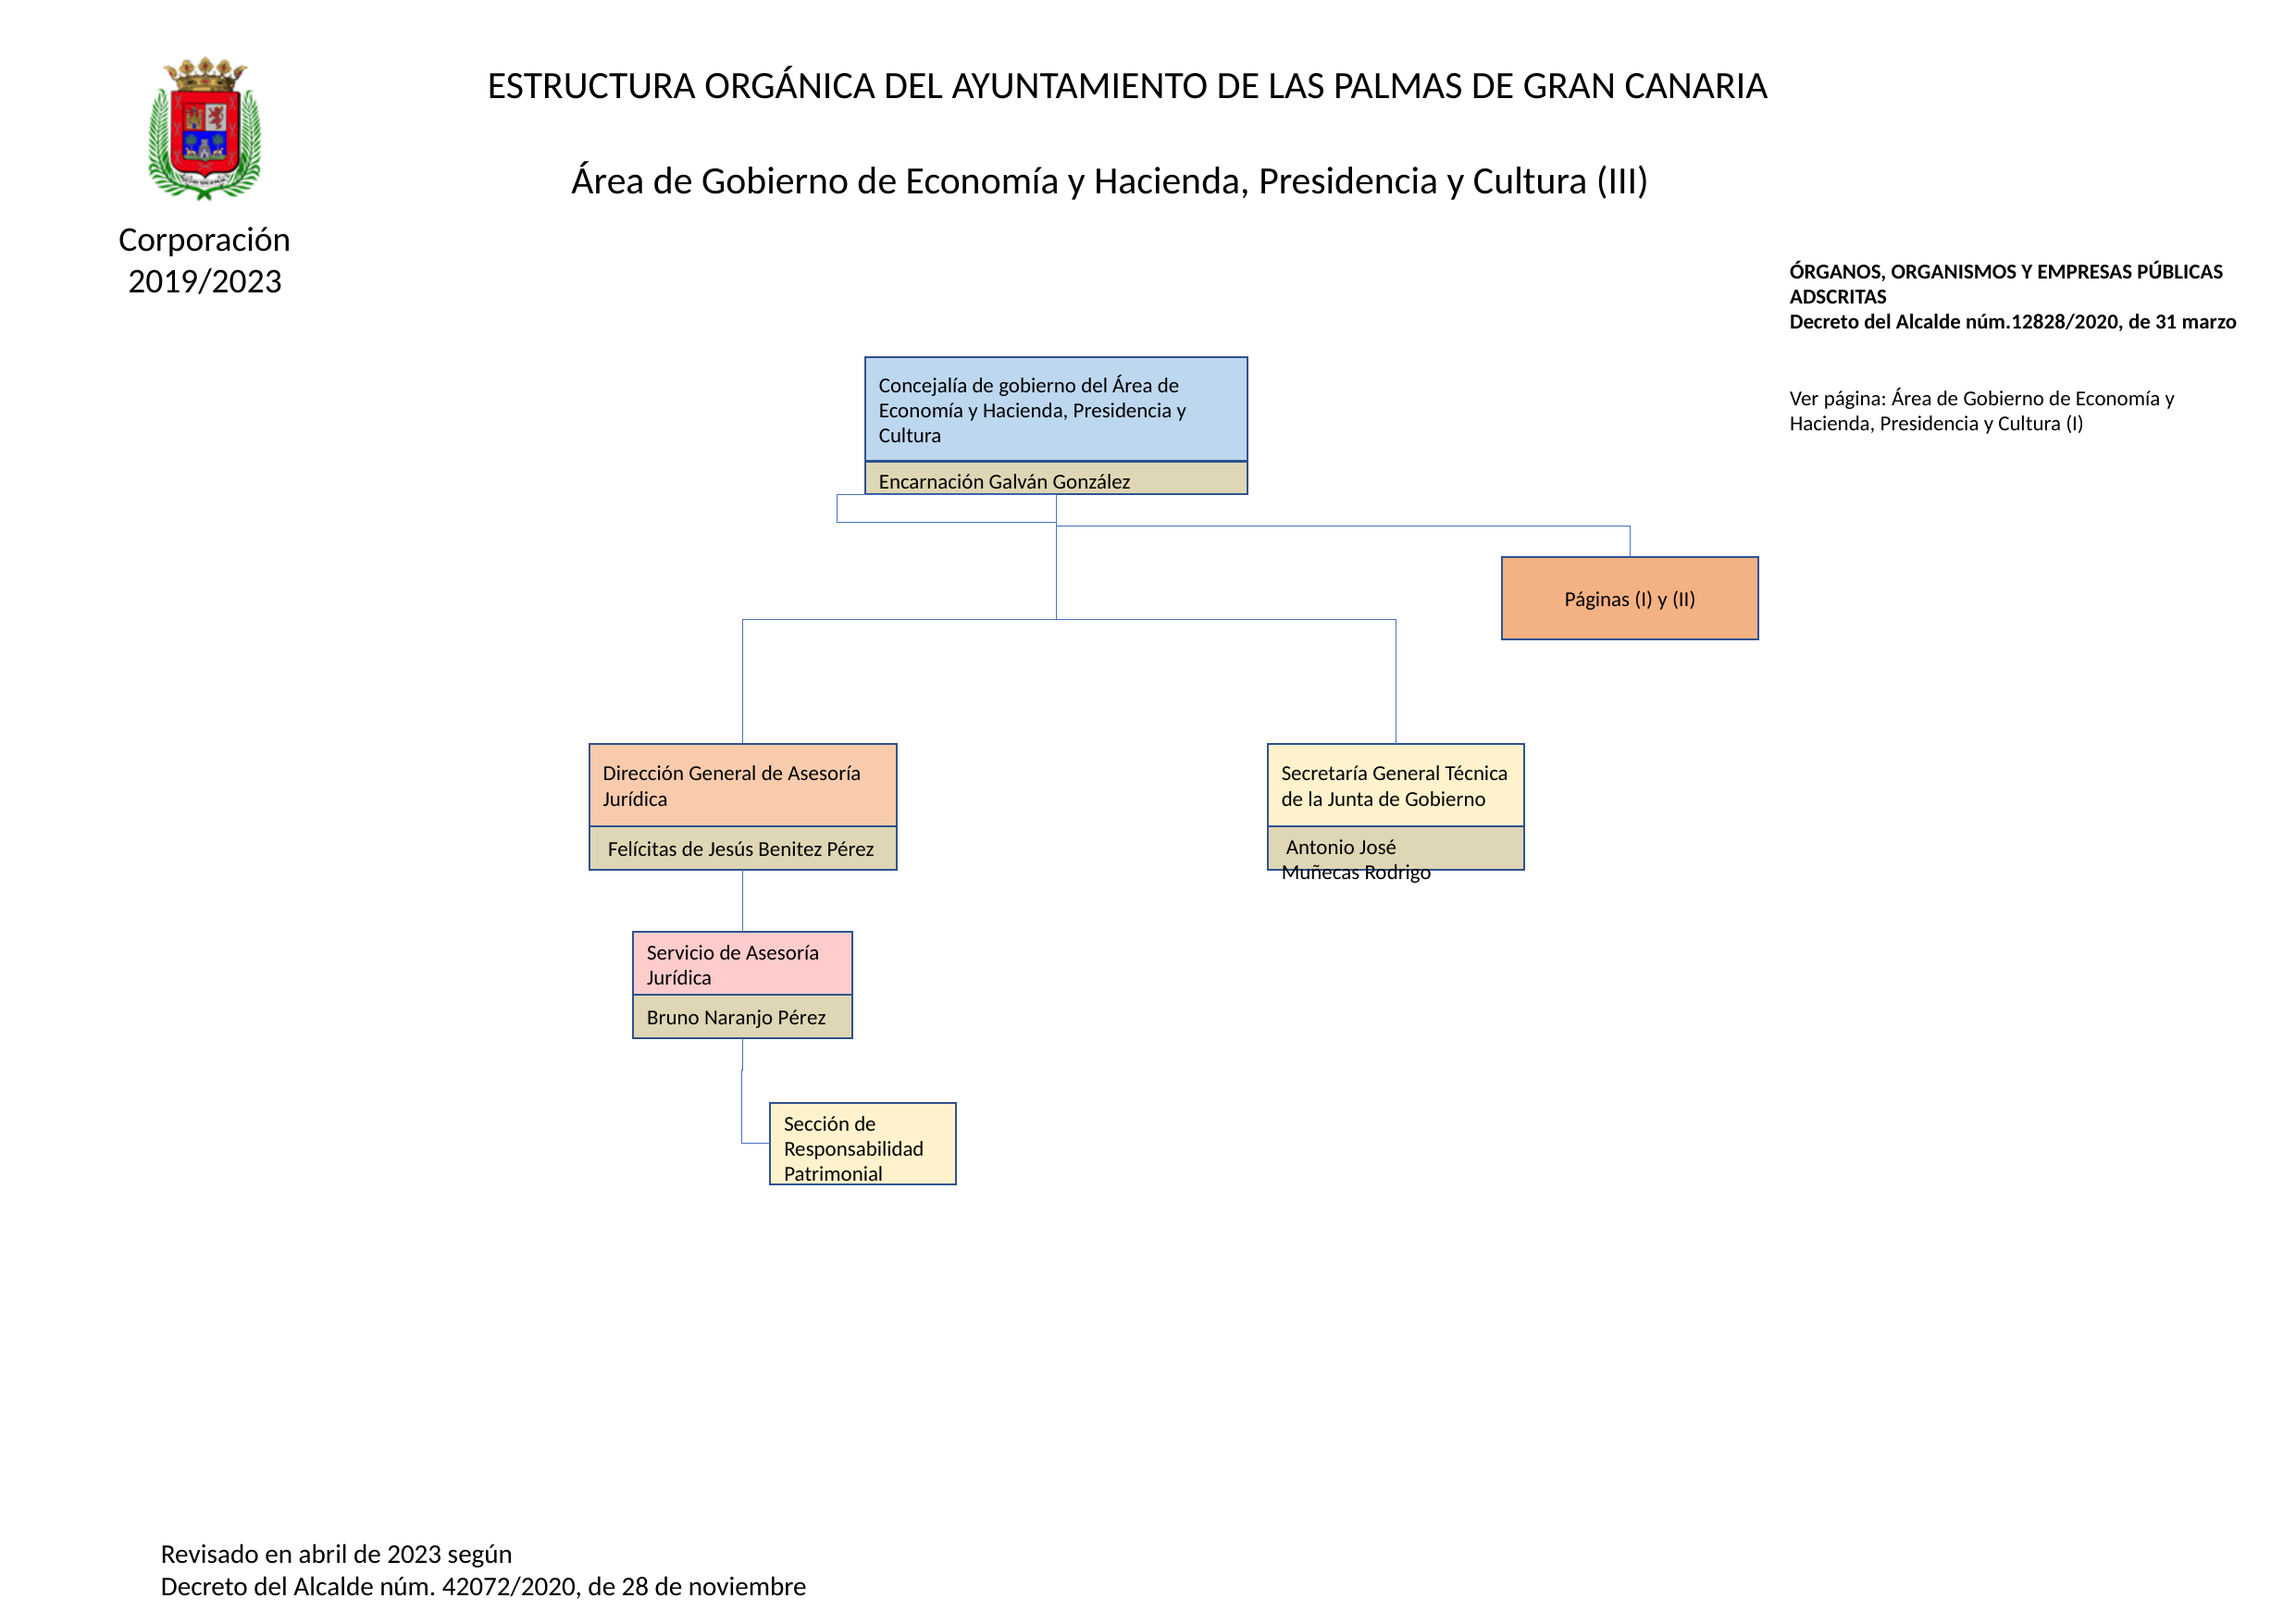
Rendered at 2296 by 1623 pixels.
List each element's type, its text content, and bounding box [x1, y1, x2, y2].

text_box Concejalía de gobierno del Área de Economía y Hacienda, Presidencia y Cultura [865, 357, 1247, 461]
text_box Antonio José Muñecas Rodrigo [1268, 826, 1524, 870]
text_box Secretaría General Técnica de la Junta de Gobierno [1268, 744, 1524, 826]
text_box Encarnación Galván González [865, 461, 1247, 494]
text_box ESTRUCTURA ORGÁNICA DEL AYUNTAMIENTO DE LAS PALMAS DE GRAN CANARIA [473, 53, 1822, 114]
text_box Dirección General de Asesoría Jurídica [590, 744, 897, 826]
text_box Servicio de Asesoría Jurídica [633, 932, 852, 995]
text_box Sección de Responsabilidad Patrimonial [770, 1103, 956, 1184]
text_box Bruno Naranjo Pérez [633, 995, 852, 1038]
text_box Corporación 2019/2023 [82, 209, 328, 308]
text_box ÓRGANOS, ORGANISMOS Y EMPRESAS PÚBLICAS ADSCRITAS Decreto del Alcalde núm.12828/2020, de 31 marzo Ver página: Área de Gobierno de Economía y Hacienda, Presidencia y Cultura (I) [1776, 250, 2256, 470]
text_box Revisado en abril de 2023 según Decreto del Alcalde núm. 42072/2020, de 28 de noviembre [146, 1529, 1339, 1609]
text_box Felícitas de Jesús Benitez Pérez [590, 826, 897, 870]
text_box Páginas (I) y (II) [1502, 557, 1758, 639]
text_box Área de Gobierno de Economía y Hacienda, Presidencia y Cultura (III) [557, 147, 1673, 209]
picture [146, 53, 263, 204]
